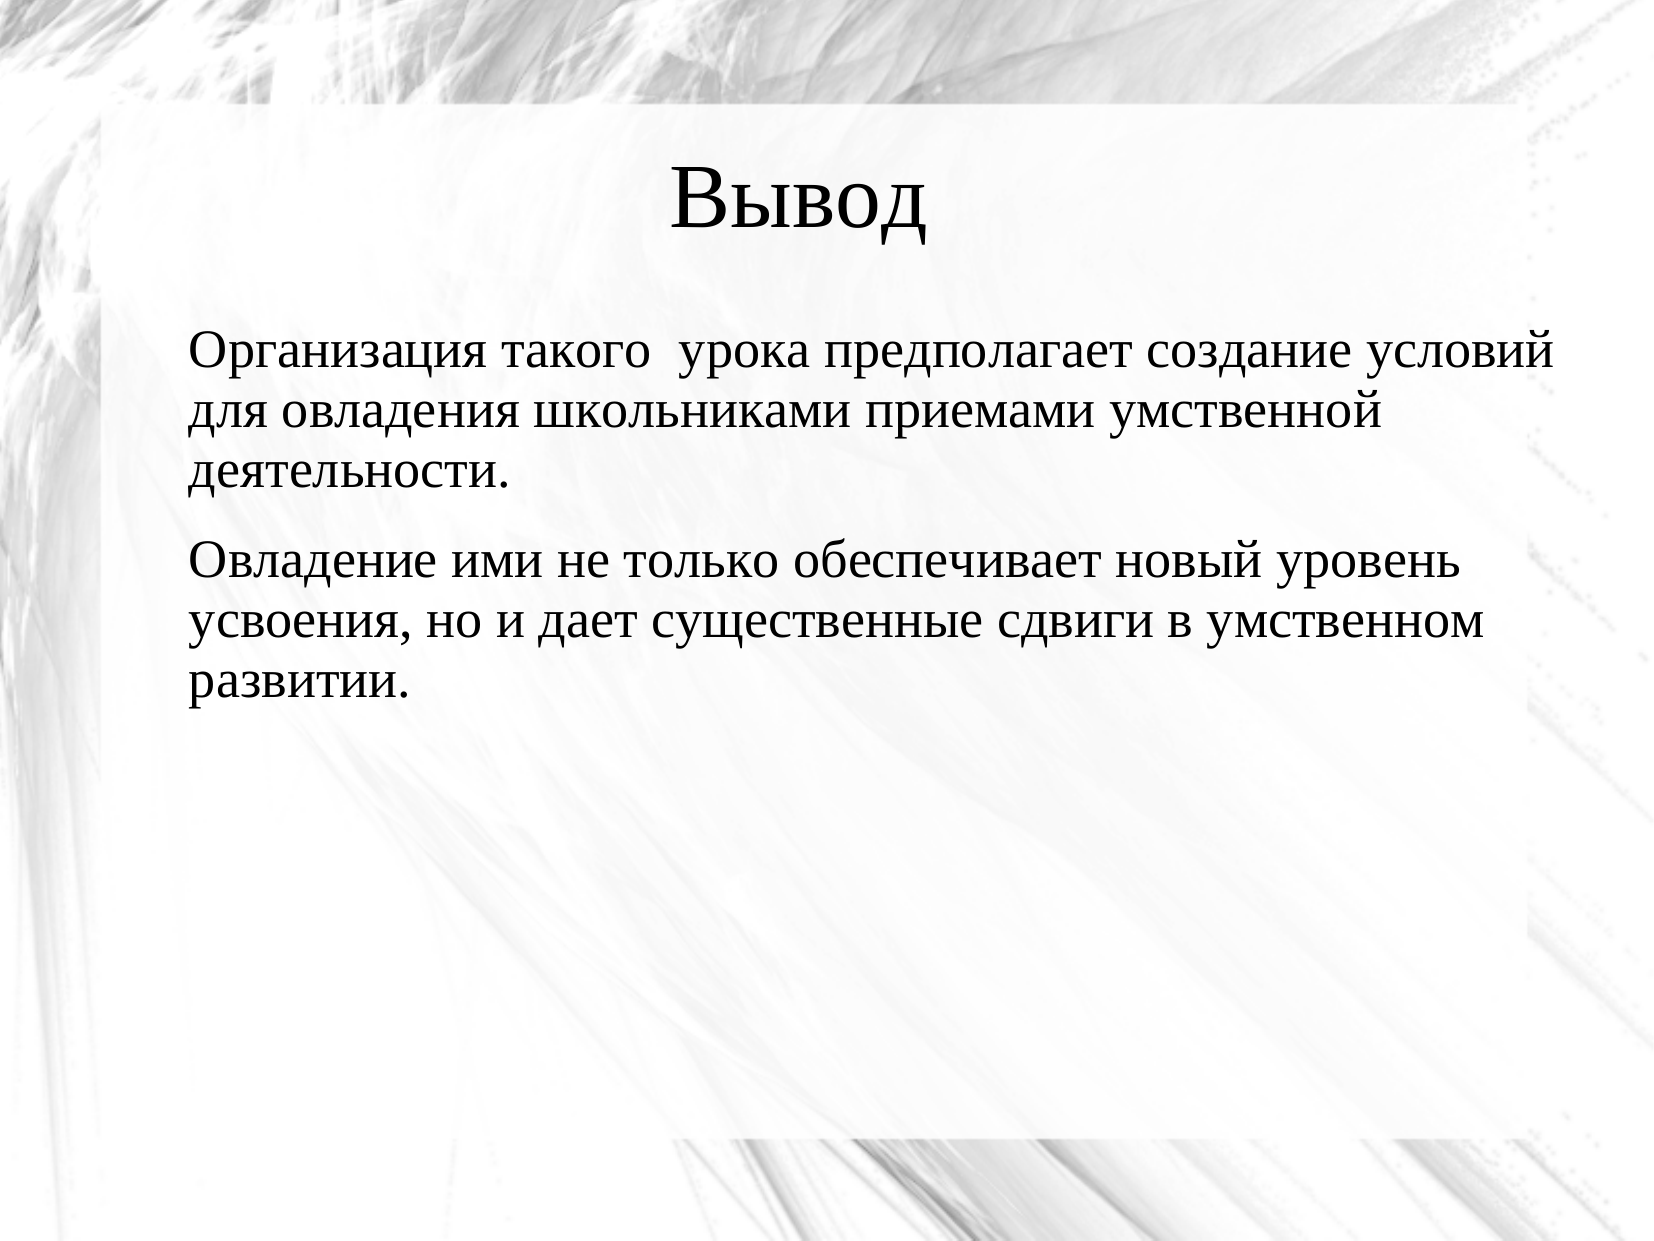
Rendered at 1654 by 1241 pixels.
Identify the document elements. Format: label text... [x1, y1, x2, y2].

picture [0, 0, 1654, 1241]
list Организация такого урока предполагает создание условий для овладения школьниками приемами умственной деятельности. Овладение ими не только обеспечивает новый уровень усвоения, но и дает существенные сдвиги в умственном развитии. [118, 319, 1571, 1139]
title Вывод [118, 112, 1506, 281]
